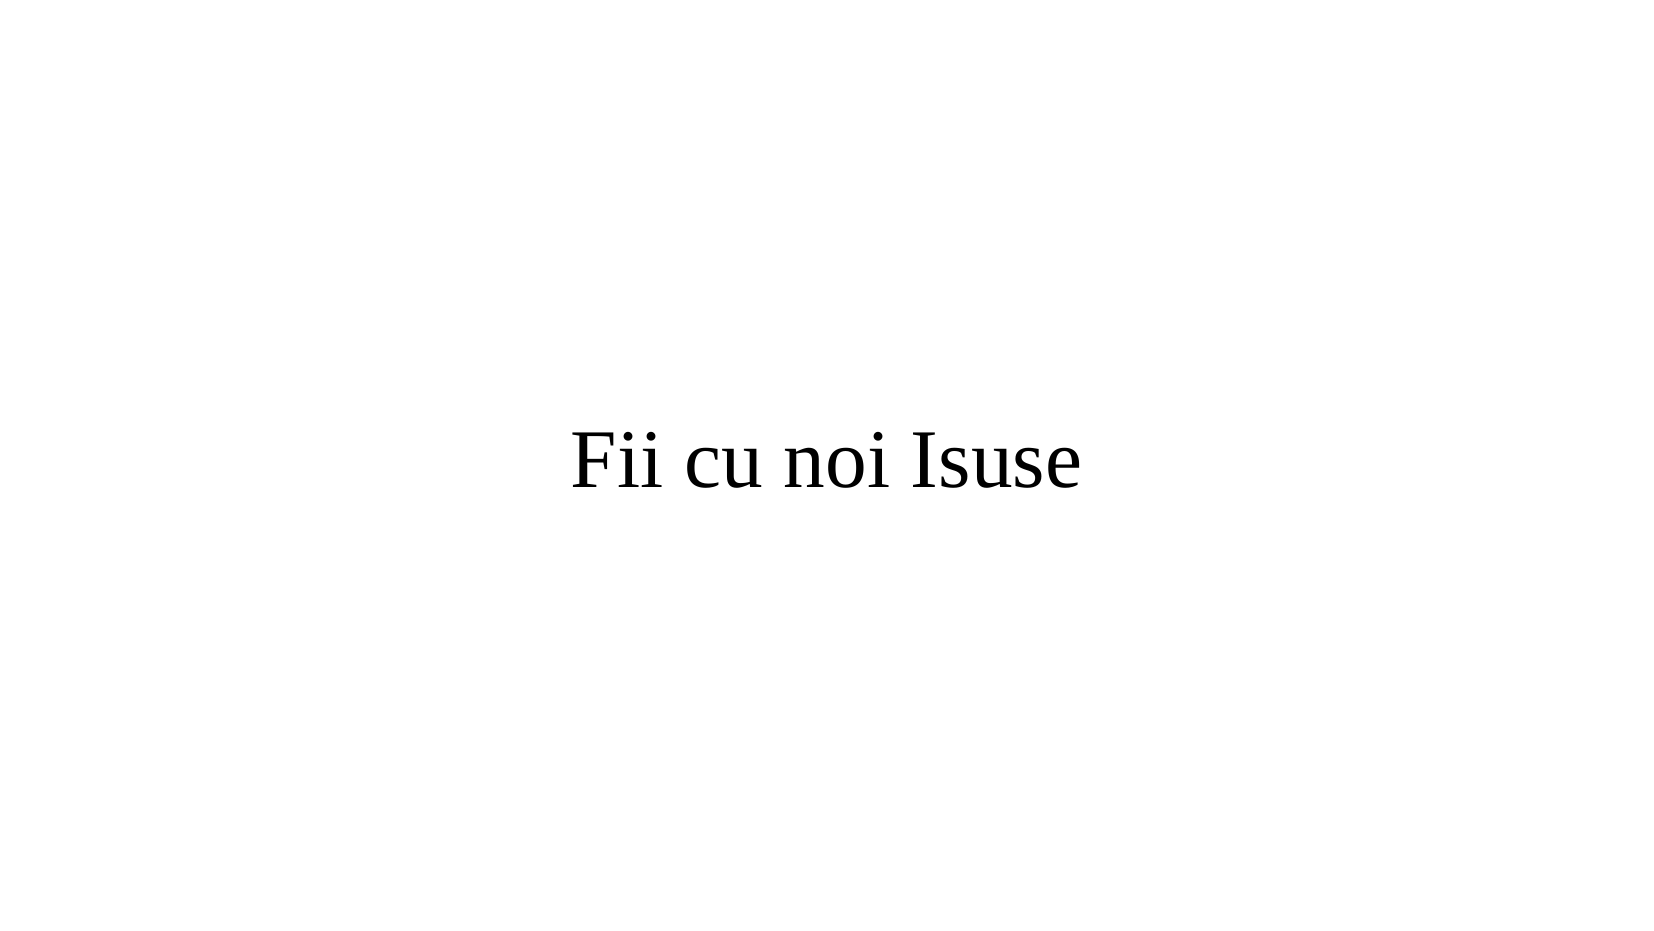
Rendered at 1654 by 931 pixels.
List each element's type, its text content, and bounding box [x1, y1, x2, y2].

subtitle Fii cu noi Isuse [0, 396, 1654, 505]
